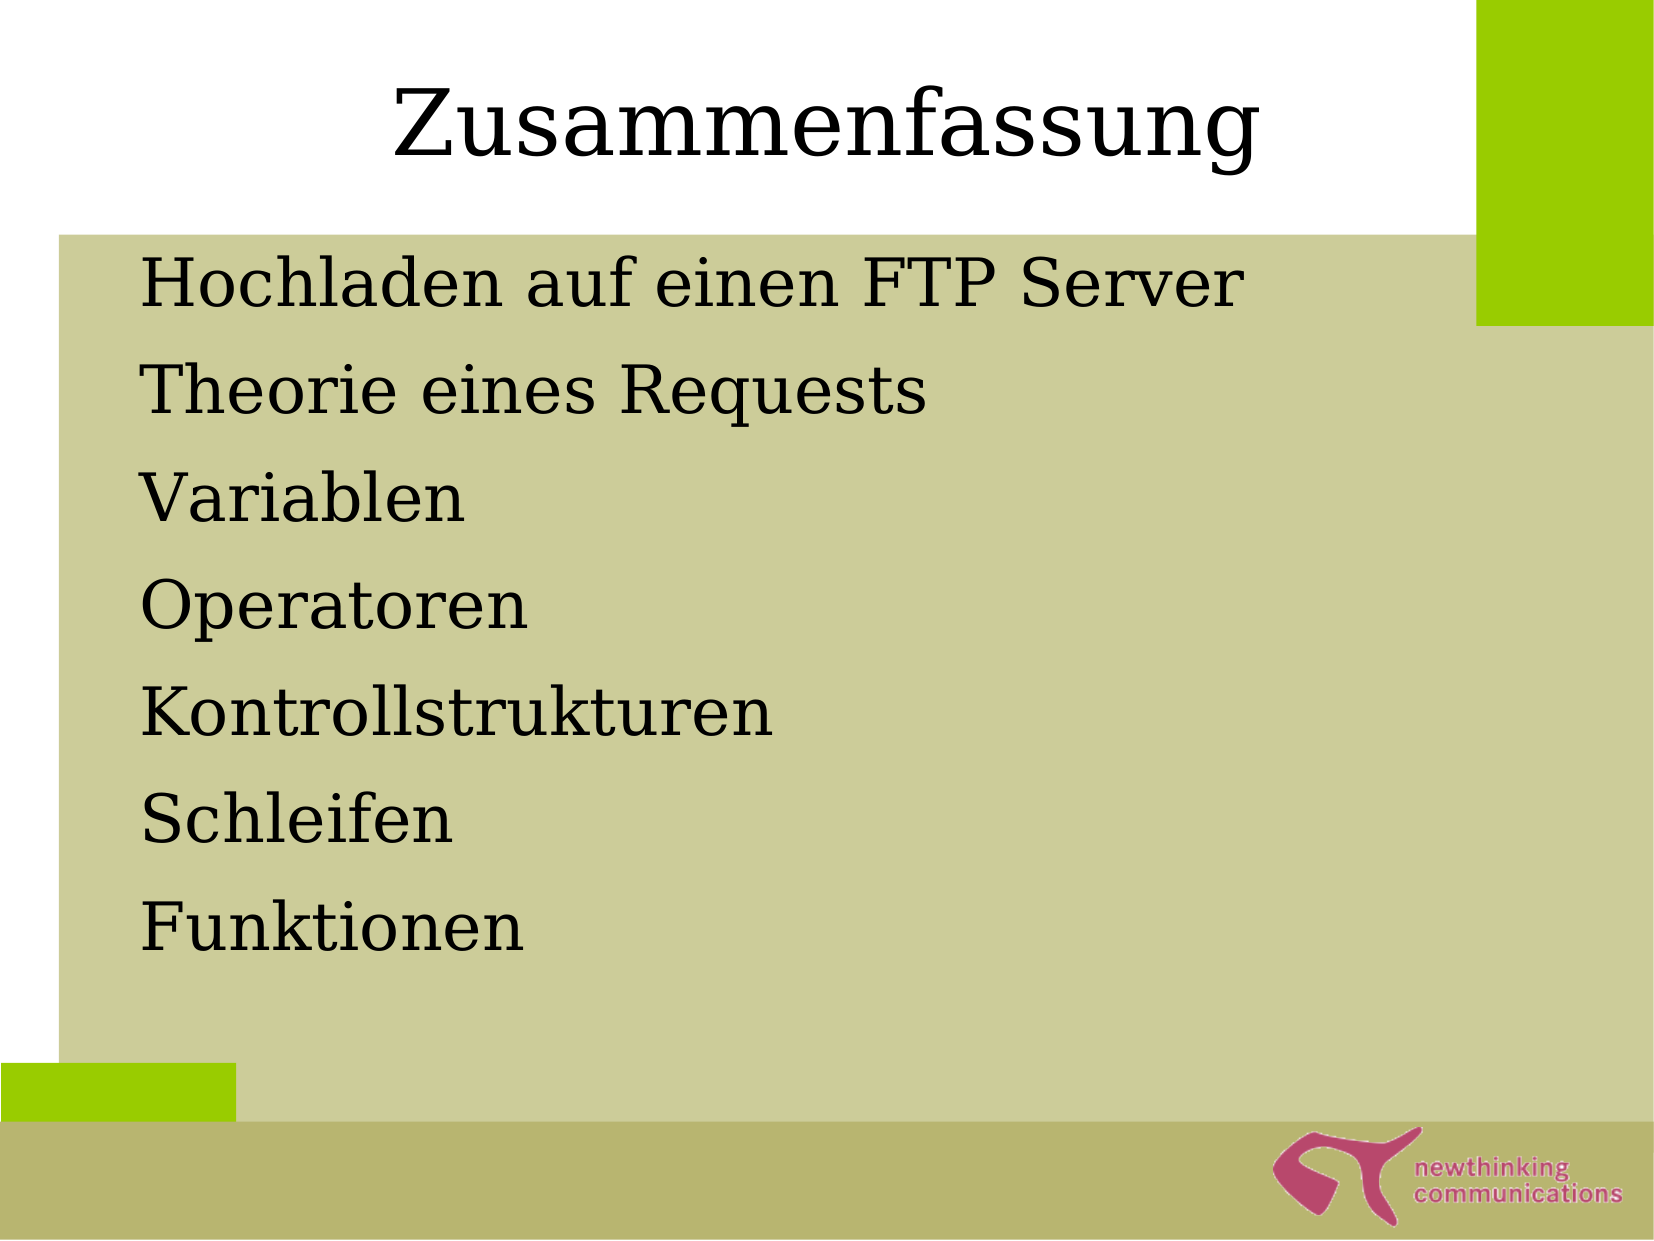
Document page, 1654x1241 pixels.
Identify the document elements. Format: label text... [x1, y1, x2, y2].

picture [1273, 1127, 1641, 1241]
title Zusammenfassung [121, 20, 1534, 228]
list Hochladen auf einen FTP Server Theorie eines Requests Variablen Operatoren Kontrollstrukturen Schleifen Funktionen [121, 244, 1534, 1026]
